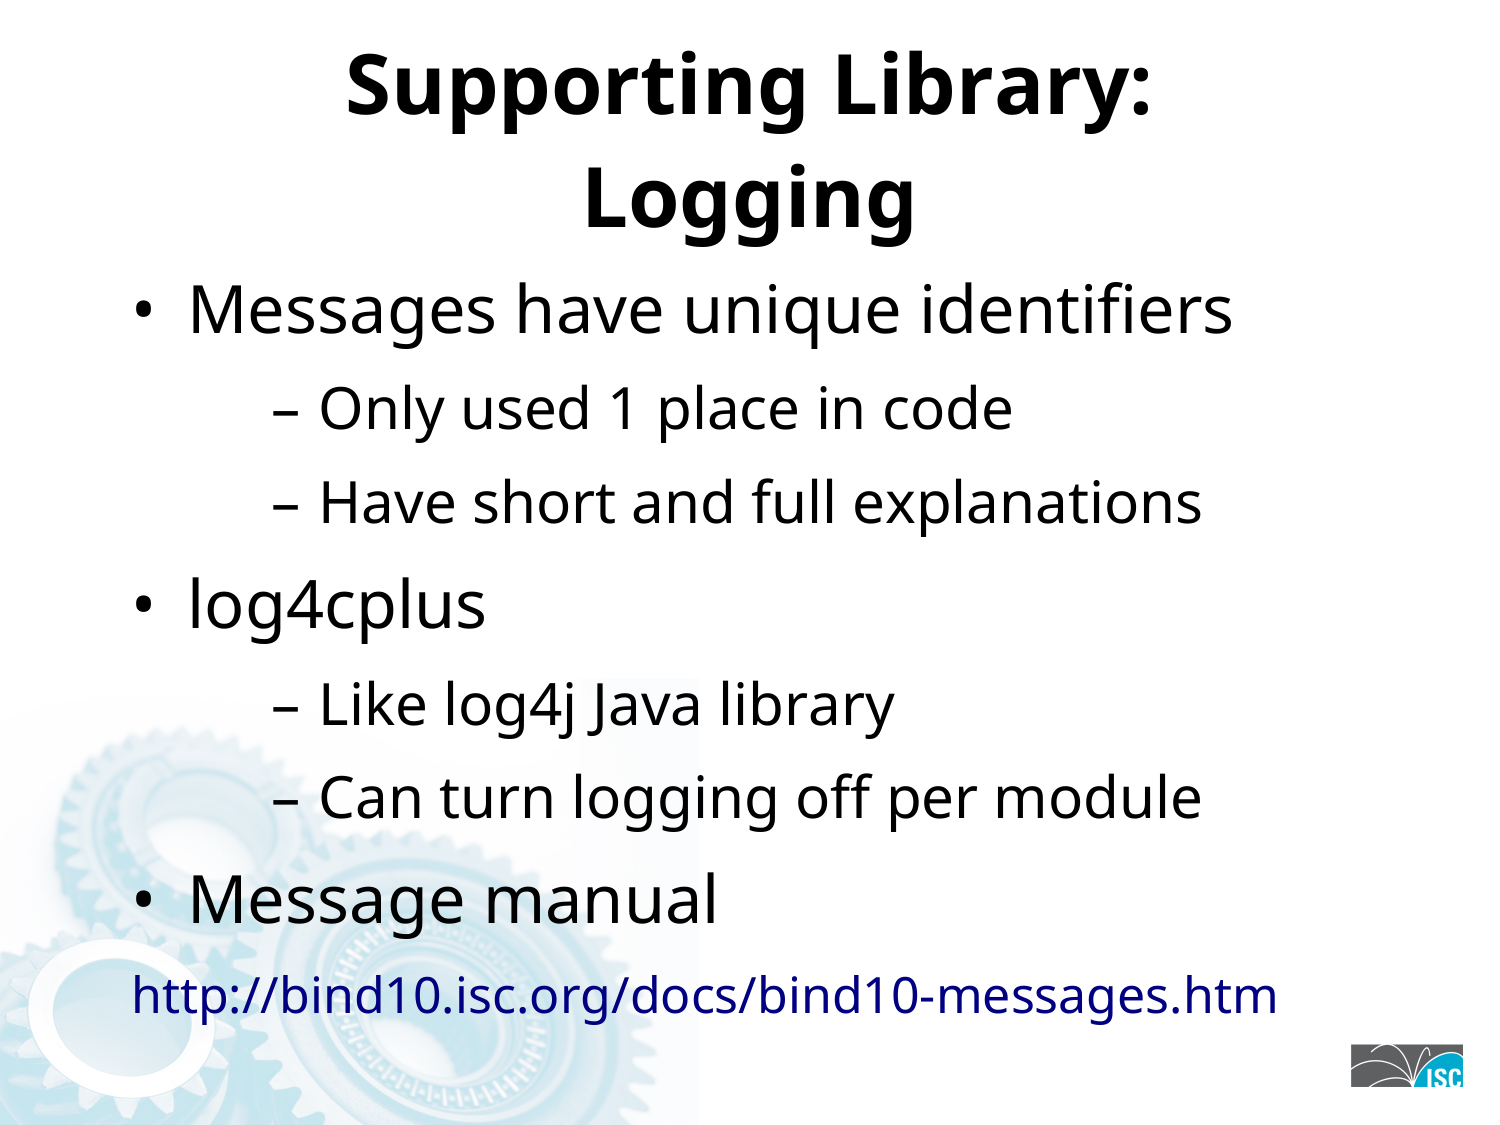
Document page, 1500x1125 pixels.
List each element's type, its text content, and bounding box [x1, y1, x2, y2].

list Messages have unique identifiers Only used 1 place in code Have short and full explanations log4cplus Like log4j Java library Can turn logging off per module Message manual http://bind10.isc.org/docs/bind10-messages.htm [75, 262, 1426, 1006]
picture [0, 0, 1500, 1125]
title Supporting Library: Logging [75, 31, 1426, 247]
